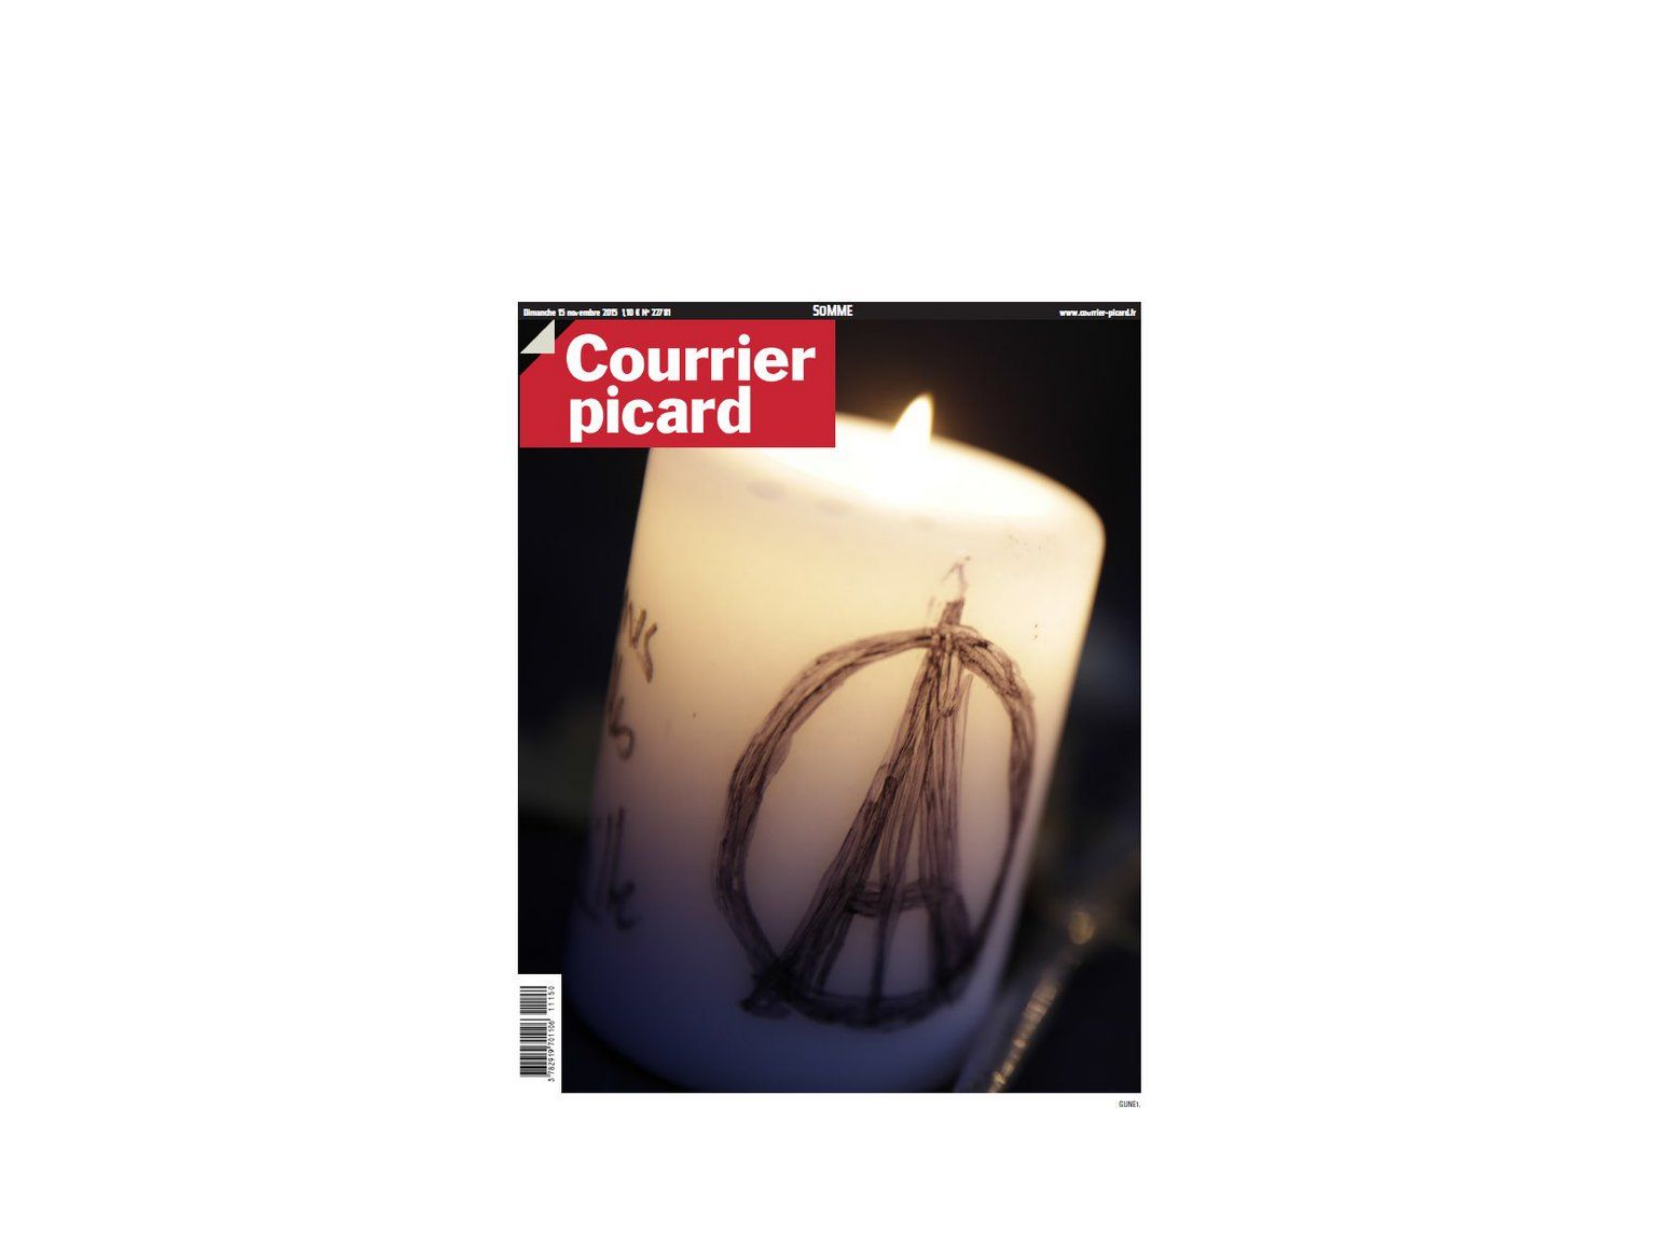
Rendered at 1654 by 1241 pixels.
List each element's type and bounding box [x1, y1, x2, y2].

picture [503, 290, 1150, 1109]
